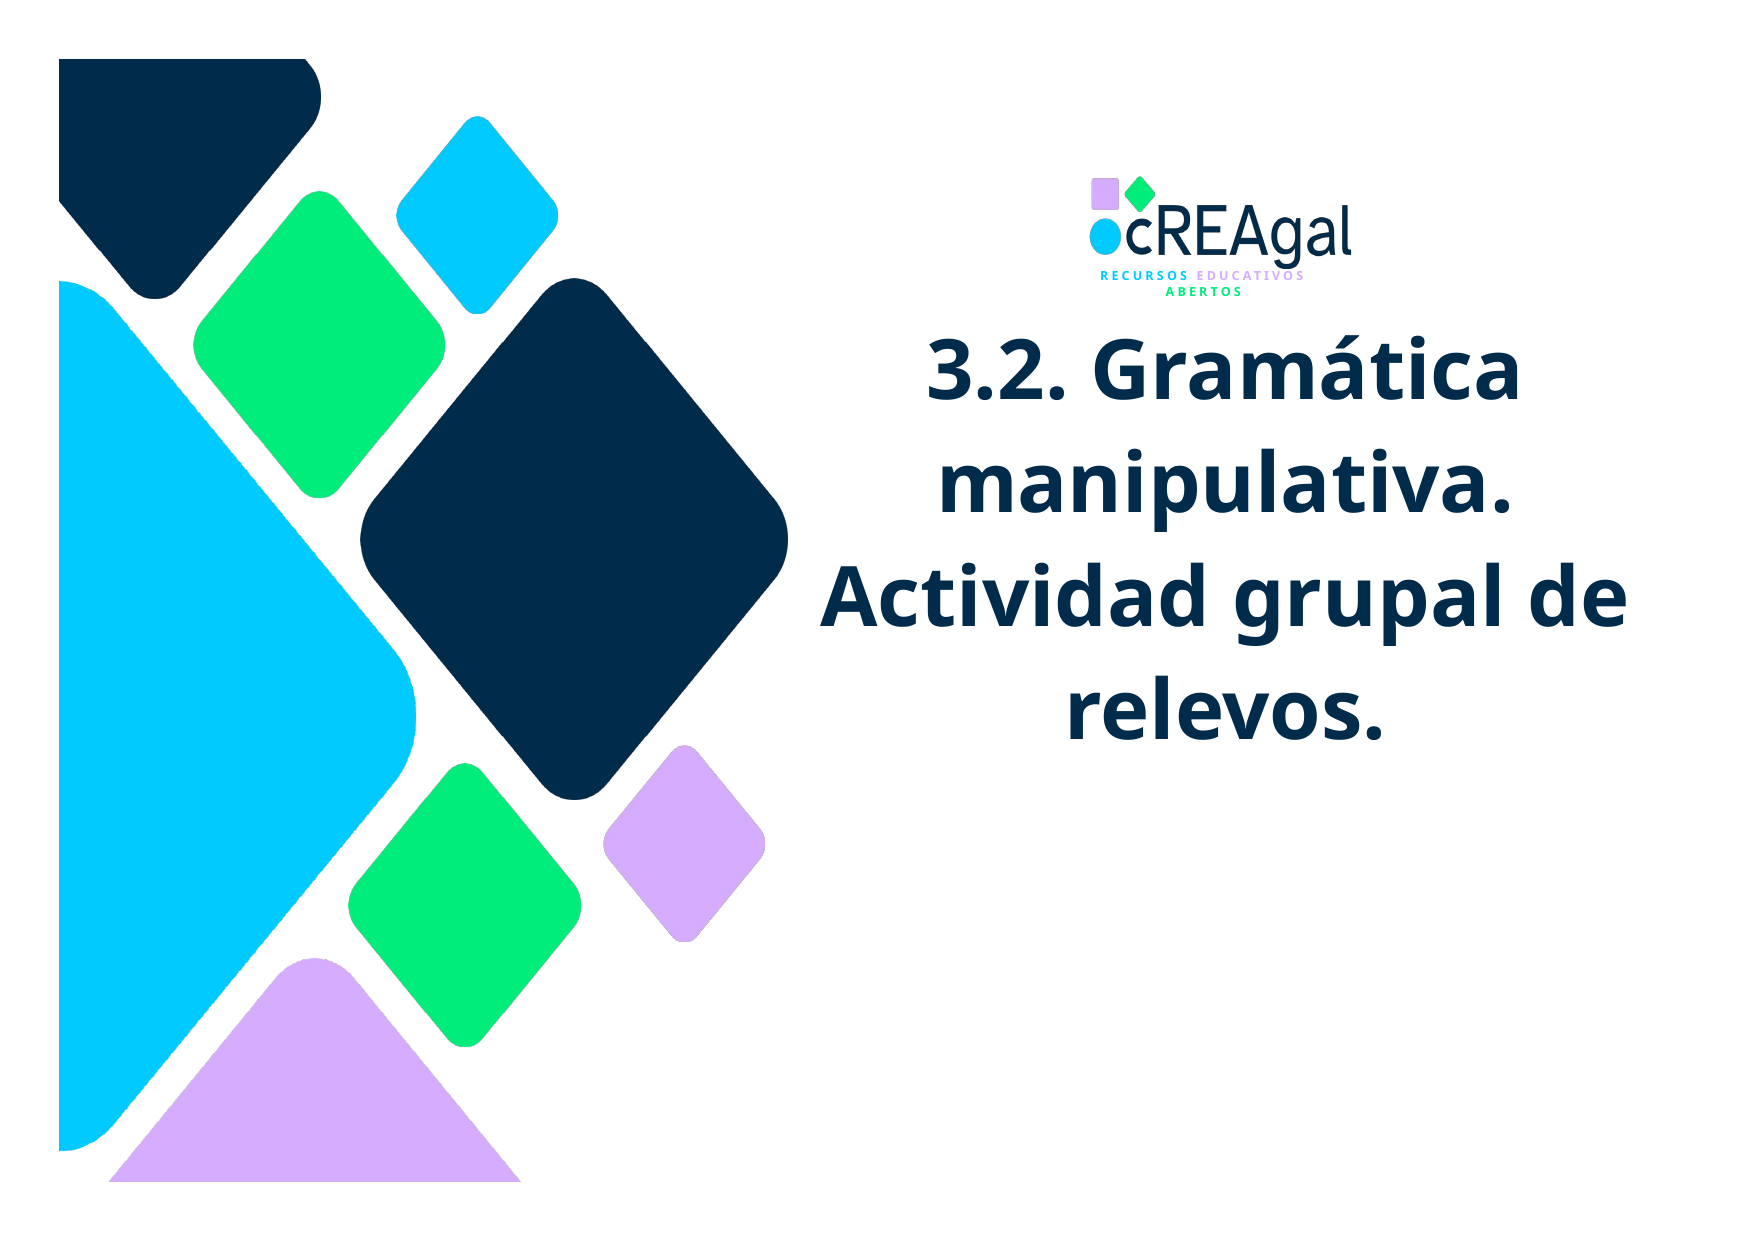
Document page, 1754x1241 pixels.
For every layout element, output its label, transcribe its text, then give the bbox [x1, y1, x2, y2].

picture [1089, 176, 1352, 269]
picture [481, 116, 558, 208]
picture [59, 59, 788, 1182]
title 3.2. Gramática manipulativa. Actividad grupal de relevos. [797, 294, 1654, 780]
